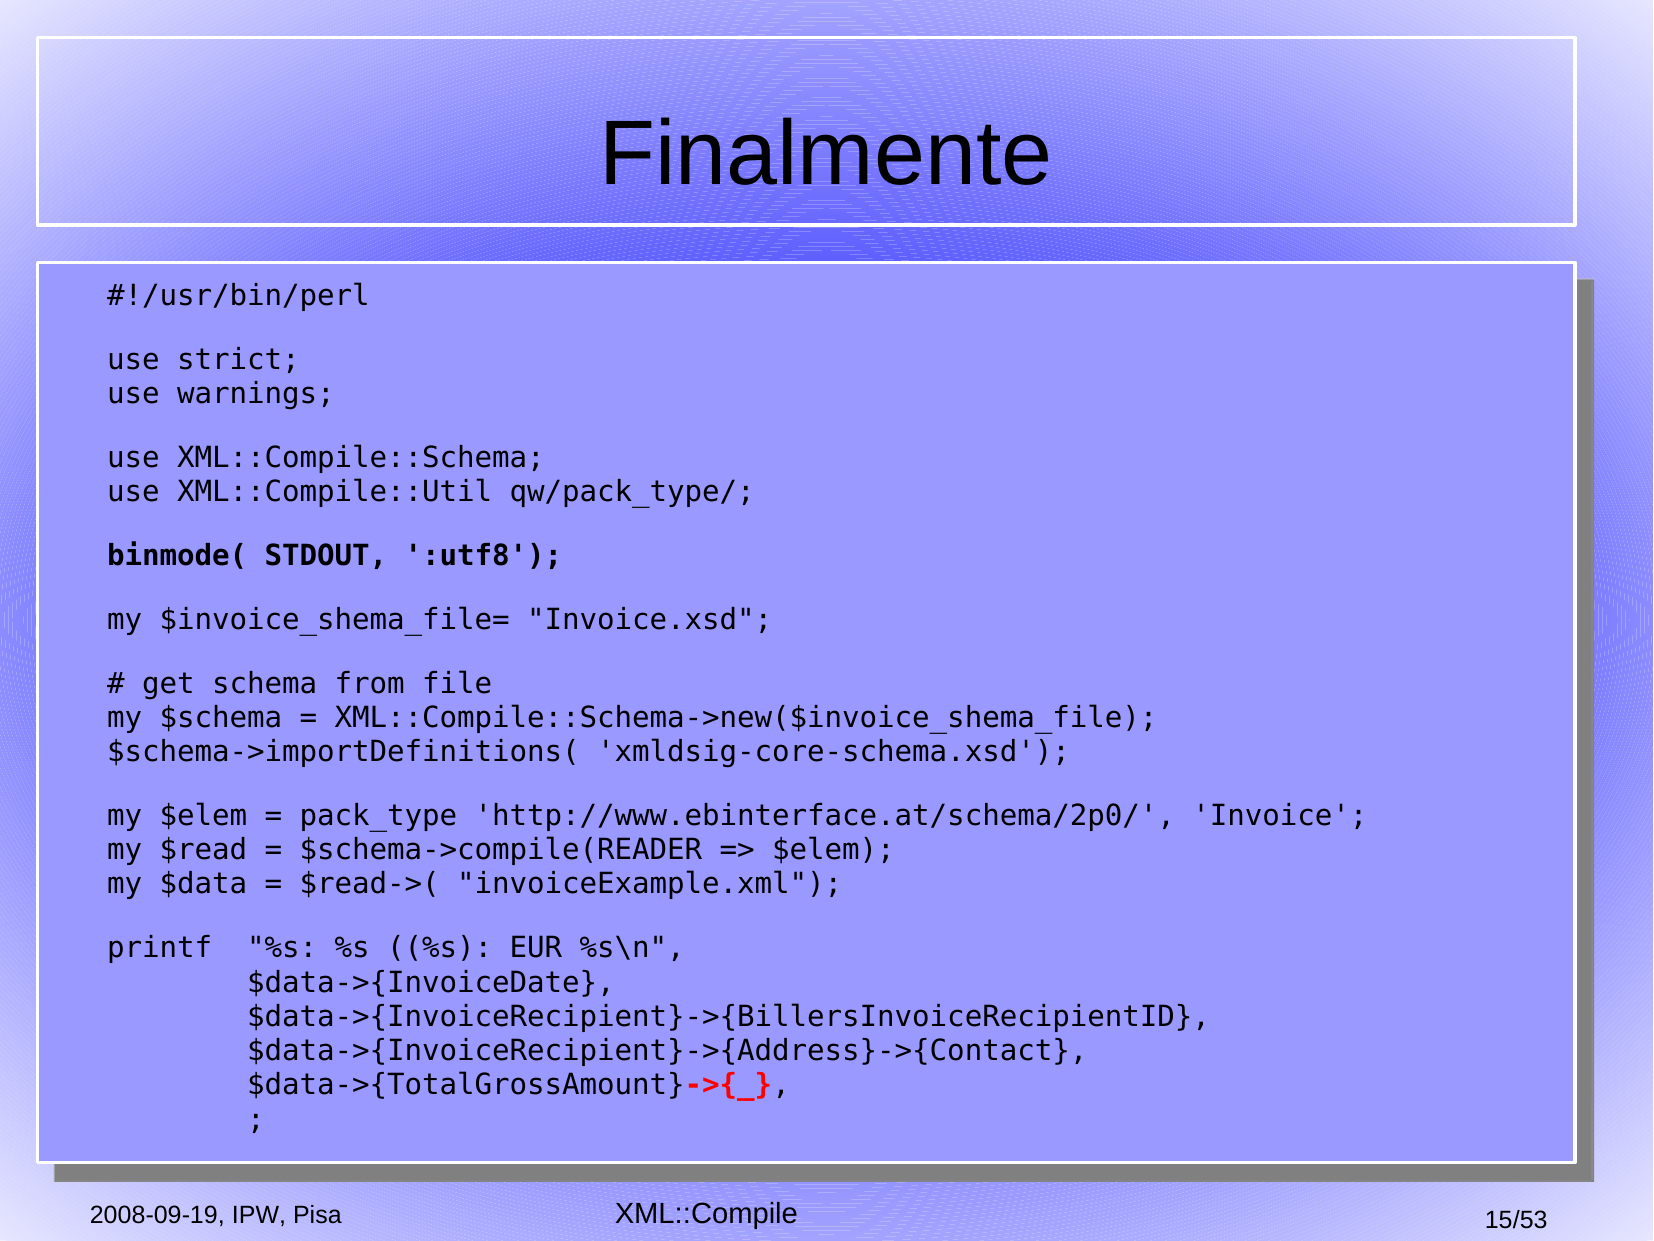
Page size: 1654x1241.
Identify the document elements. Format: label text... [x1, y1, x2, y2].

title Finalmente [82, 56, 1571, 250]
list #!/usr/bin/perl use strict; use warnings; use XML::Compile::Schema; use XML::Compile::Util qw/pack_type/; binmode( STDOUT, ':utf8'); my $invoice_shema_file= "Invoice.xsd"; # get schema from file my $schema = XML::Compile::Schema->new($invoice_shema_file); $schema->importDefinitions( 'xmldsig-core-schema.xsd'); my $elem = pack_type 'http://www.ebinterface.at/schema/2p0/', 'Invoice'; my $read = $schema->compile(READER => $elem); my $data = $read->( "invoiceExample.xml"); printf "%s: %s ((%s): EUR %s\n", $data->{InvoiceDate}, $data->{InvoiceRecipient}->{BillersInvoiceRecipientID}, $data->{InvoiceRecipient}->{Address}->{Contact}, $data->{TotalGrossAmount}->{_}, ; [82, 278, 1571, 1241]
